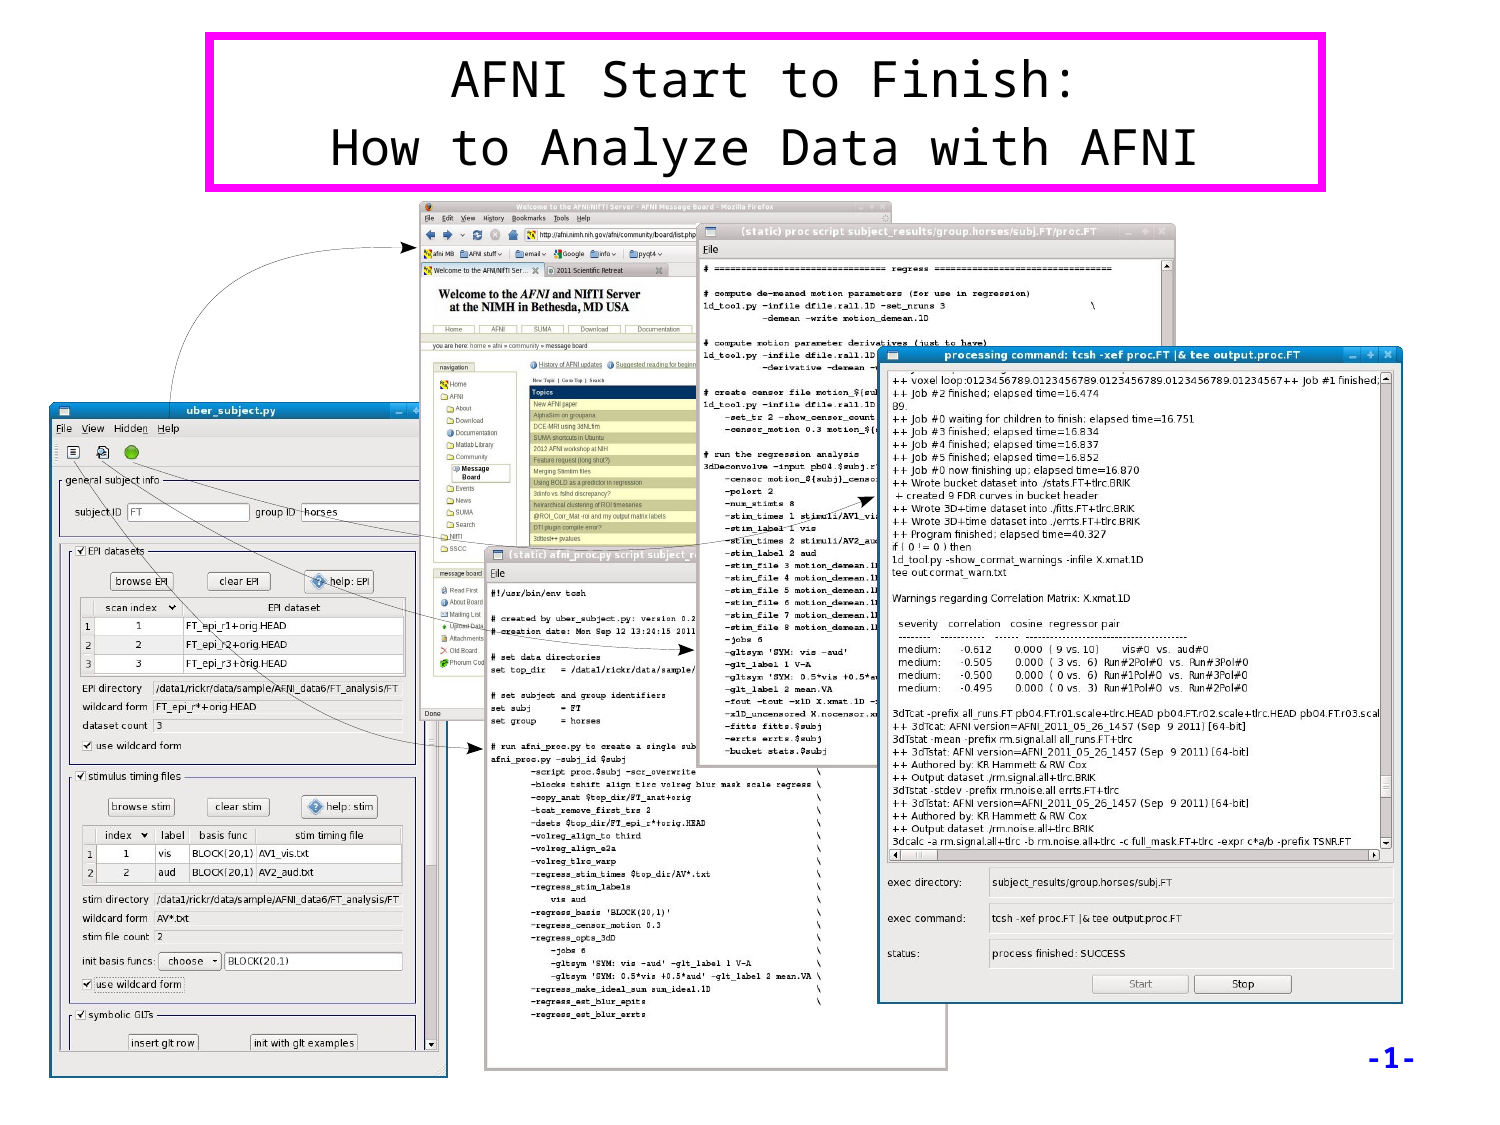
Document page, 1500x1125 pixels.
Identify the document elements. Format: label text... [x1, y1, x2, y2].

picture [49, 402, 68, 406]
picture [49, 201, 1403, 1078]
title AFNI Start to Finish: How to Analyze Data with AFNI [209, 43, 1322, 181]
